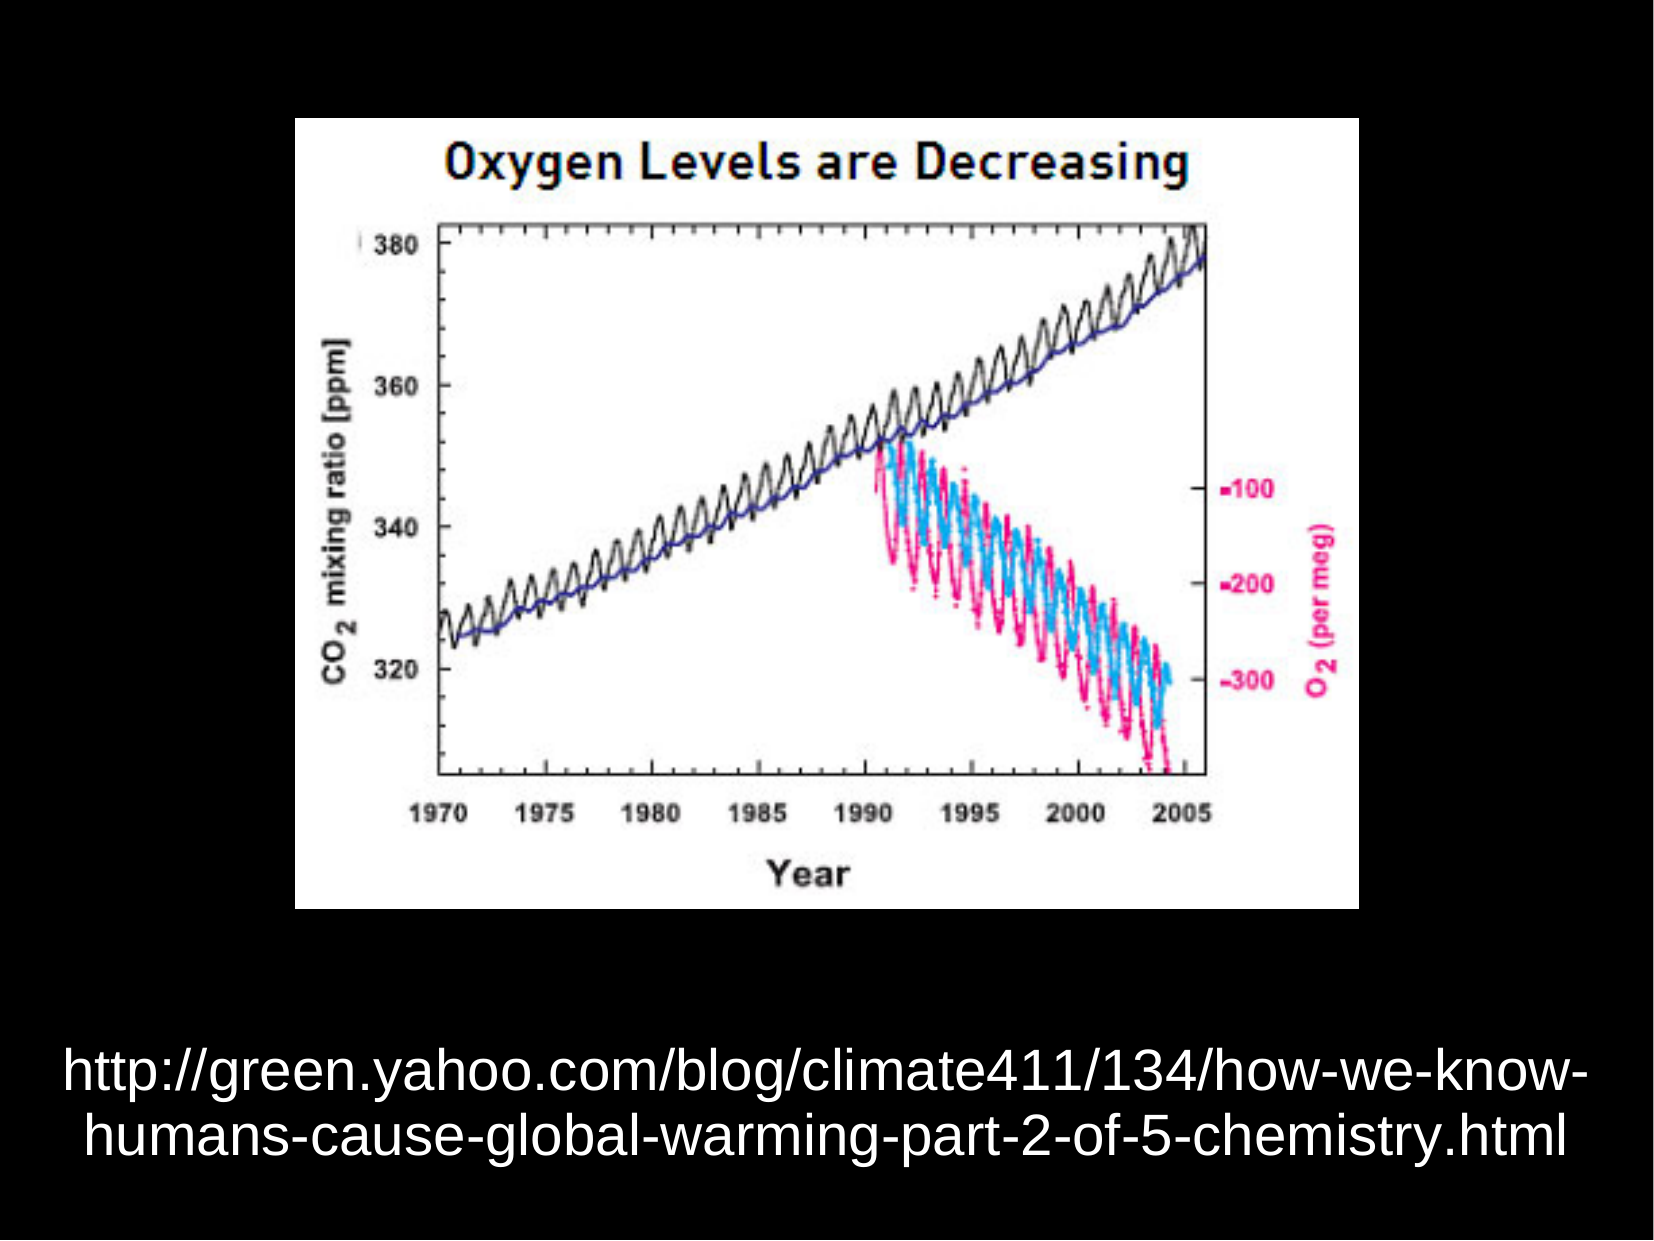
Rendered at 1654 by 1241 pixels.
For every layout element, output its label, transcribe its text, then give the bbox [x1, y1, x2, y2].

subtitle http://green.yahoo.com/blog/climate411/134/how-we-know-humans-cause-global-warming-part-2-of-5-chemistry.html [29, 995, 1625, 1211]
picture [295, 118, 1359, 909]
